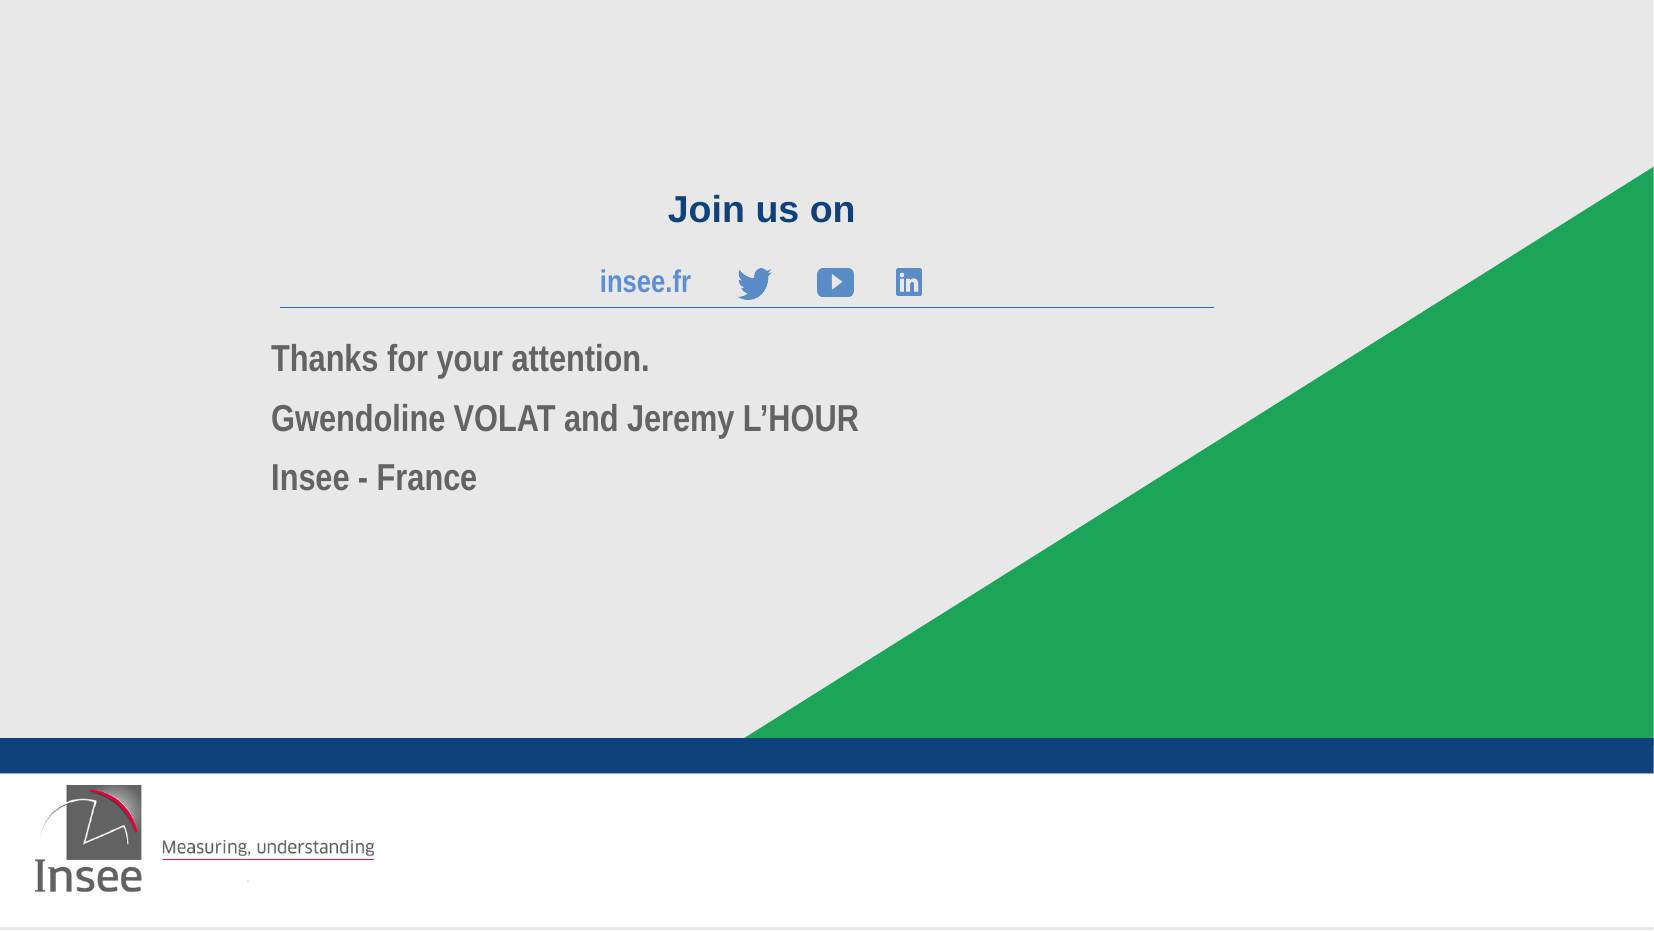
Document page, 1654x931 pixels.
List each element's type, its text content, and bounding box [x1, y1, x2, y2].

picture [35, 785, 374, 892]
picture [737, 268, 772, 300]
list Thanks for your attention. Gwendoline VOLAT and Jeremy L’HOUR Insee - France [271, 307, 1205, 716]
picture [817, 268, 854, 297]
picture [896, 268, 922, 296]
title Join us on [377, 165, 1146, 254]
